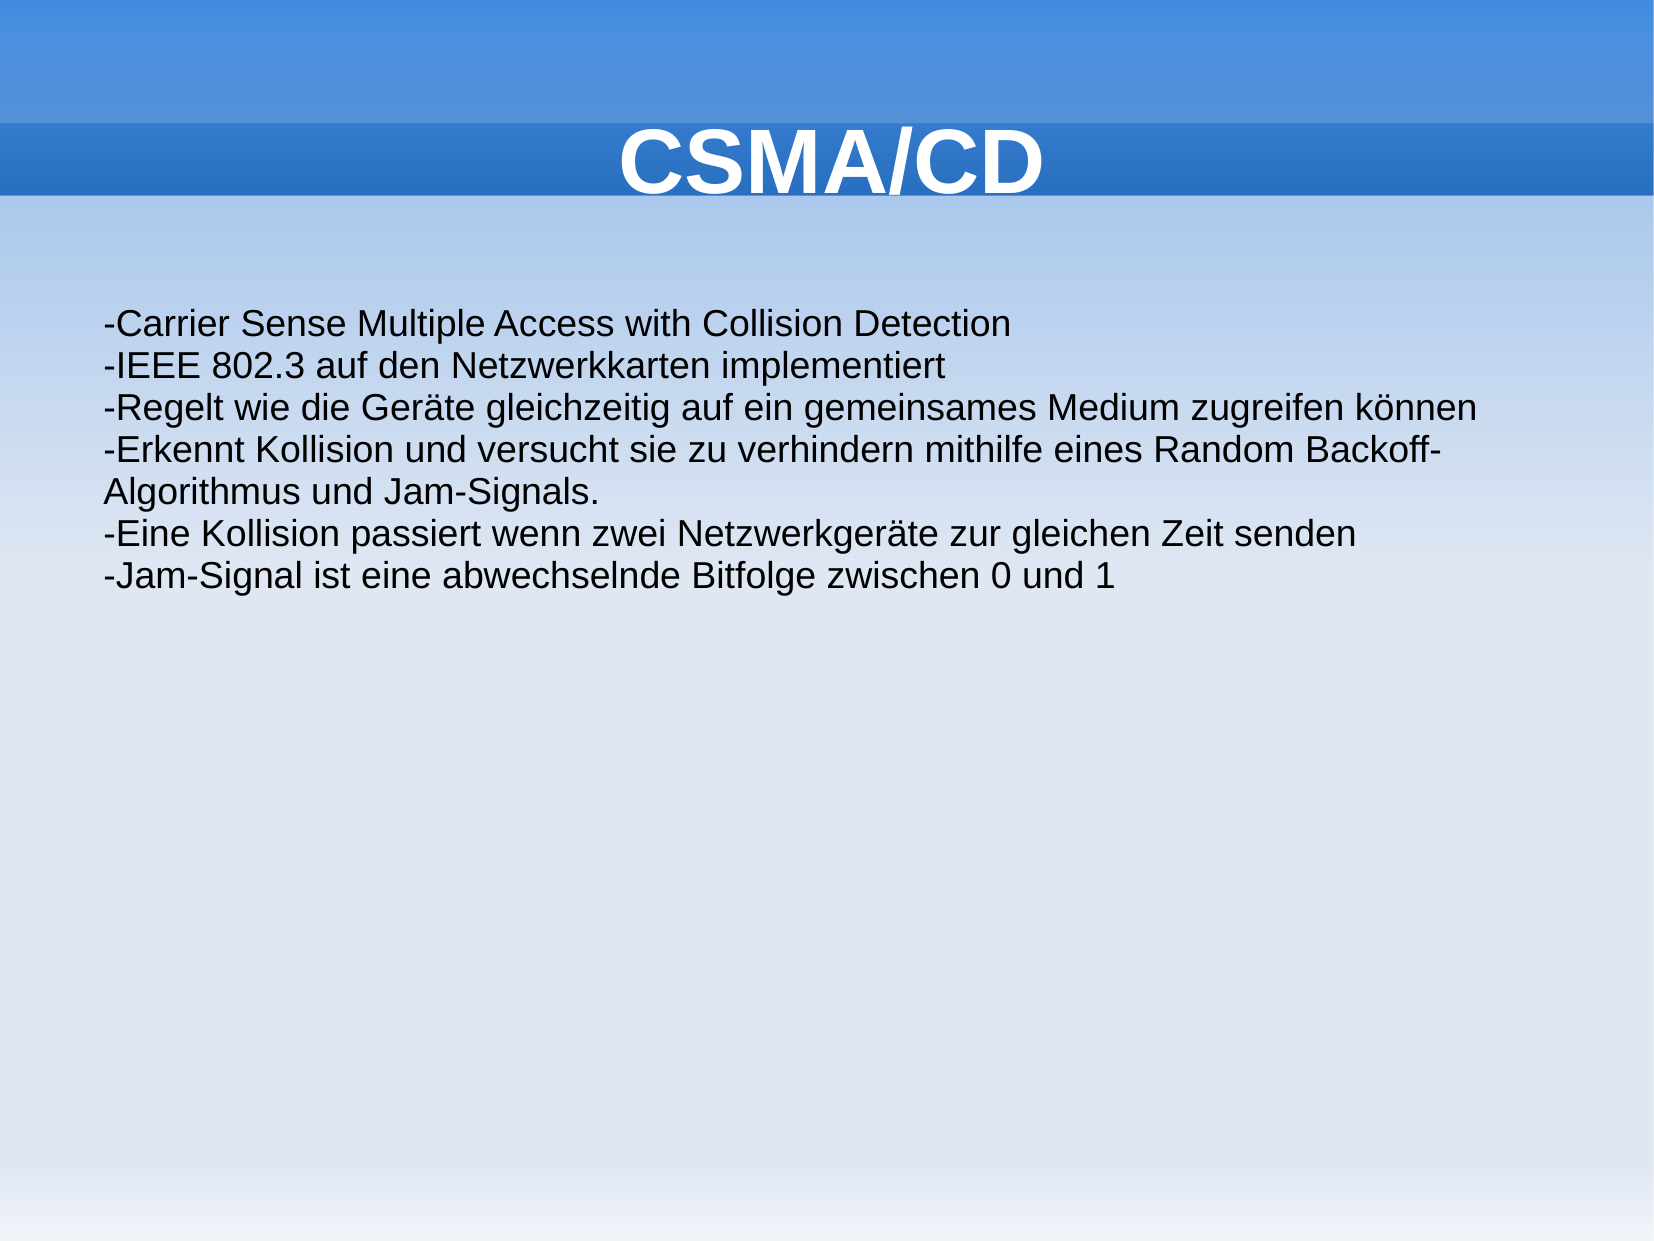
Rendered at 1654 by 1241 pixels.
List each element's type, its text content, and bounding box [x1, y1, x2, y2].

text_box -Carrier Sense Multiple Access with Collision Detection -IEEE 802.3 auf den Netzwerkkarten implementiert -Regelt wie die Geräte gleichzeitig auf ein gemeinsames Medium zugreifen können -Erkennt Kollision und versucht sie zu verhindern mithilfe eines Random Backoff-Algorithmus und Jam-Signals. -Eine Kollision passiert wenn zwei Netzwerkgeräte zur gleichen Zeit senden -Jam-Signal ist eine abwechselnde Bitfolge zwischen 0 und 1 [88, 295, 1625, 680]
picture [0, 0, 1654, 1241]
title CSMA/CD [88, 58, 1577, 266]
